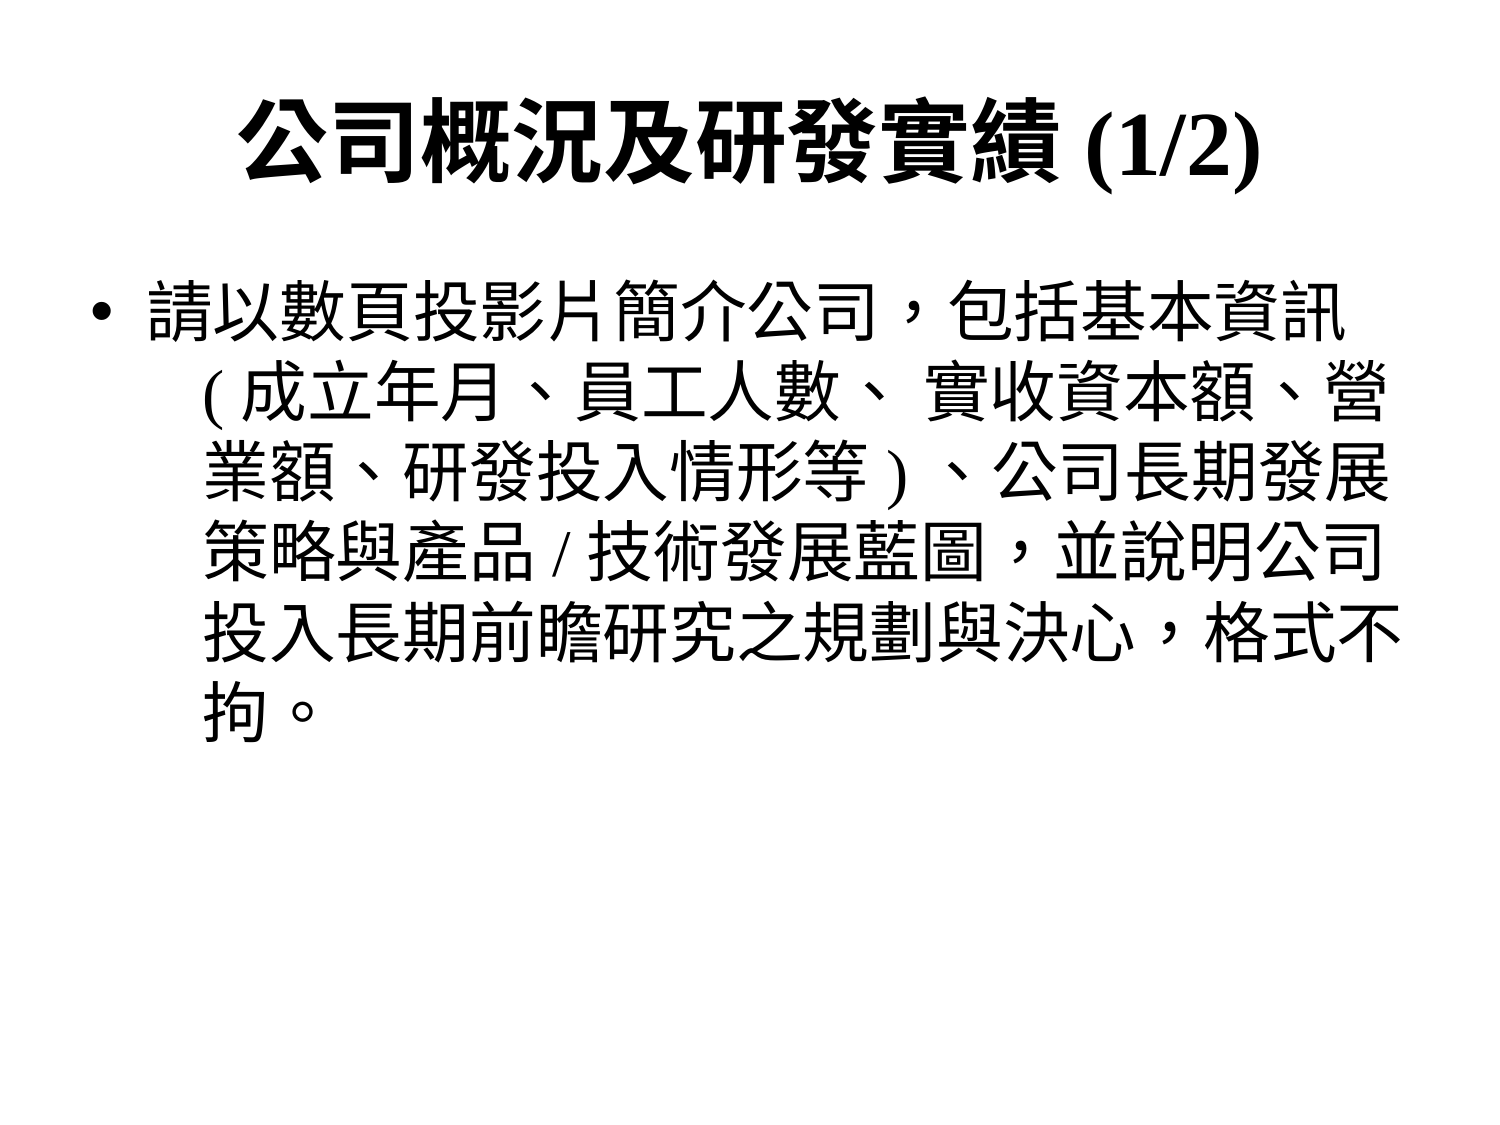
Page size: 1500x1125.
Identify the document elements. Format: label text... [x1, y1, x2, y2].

title 公司概況及研發實績(1/2) [75, 45, 1426, 233]
list 請以數頁投影片簡介公司，包括基本資訊(成立年月、員工人數、 實收資本額、營業額、研發投入情形等)、公司長期發展策略與產品/技術發展藍圖，並說明公司投入長期前瞻研究之規劃與決心，格式不拘。 [75, 262, 1426, 1005]
